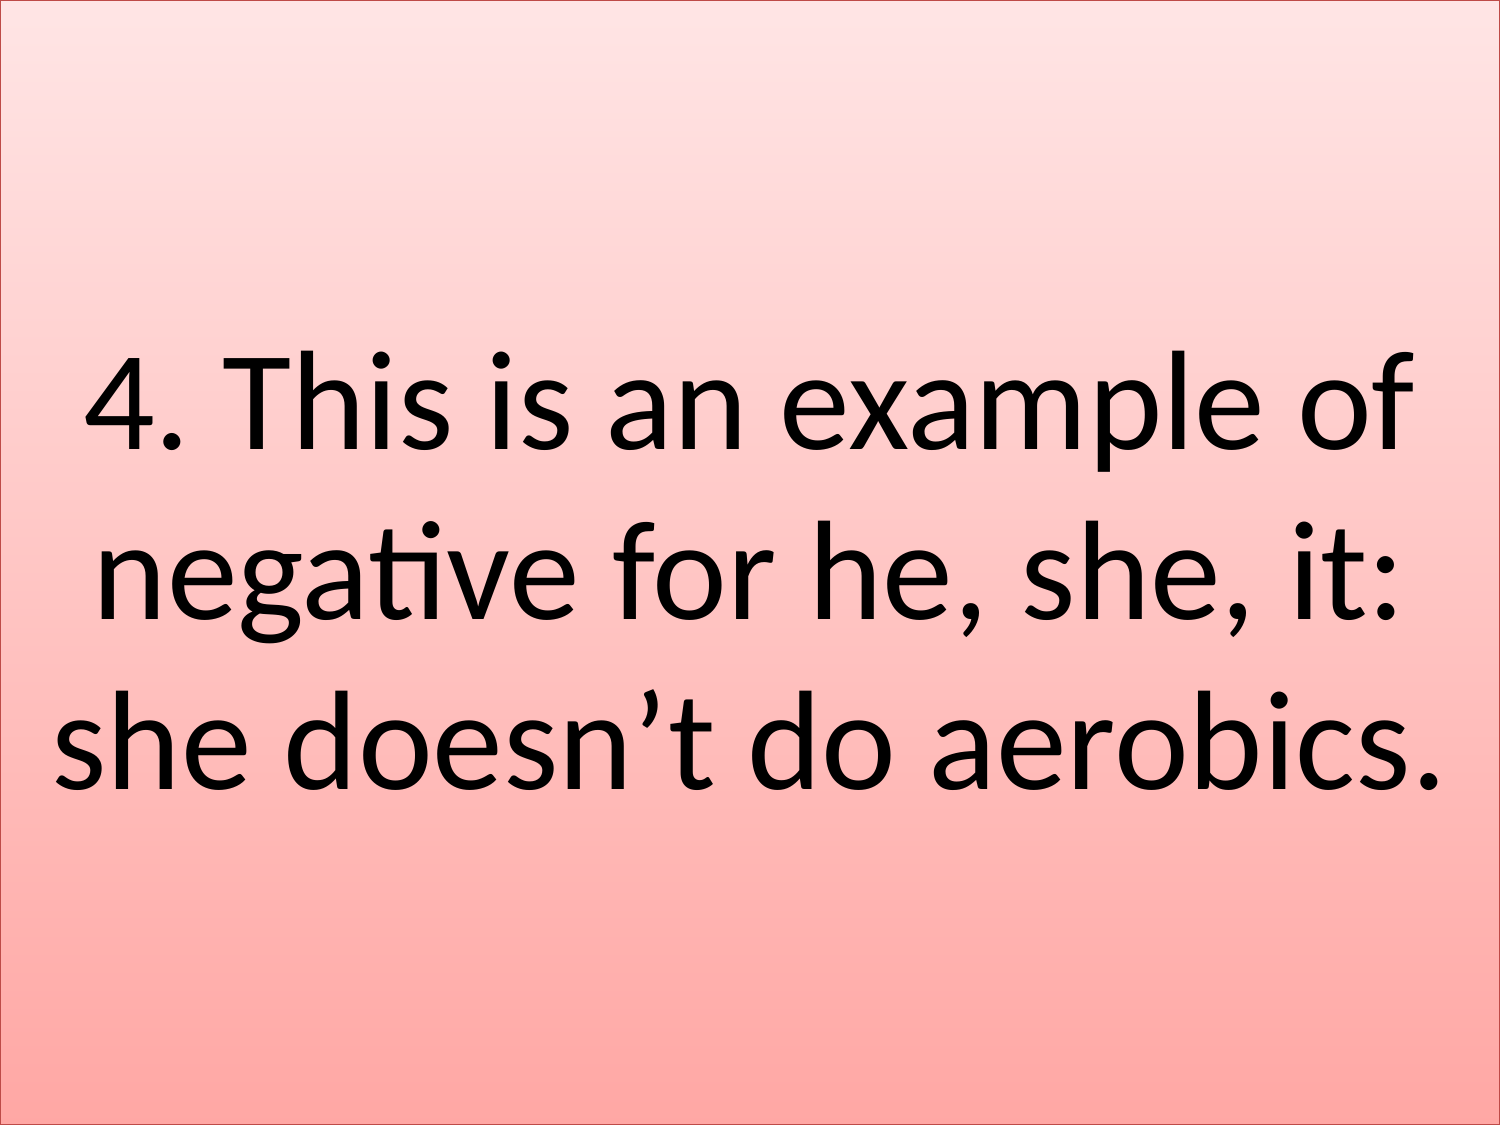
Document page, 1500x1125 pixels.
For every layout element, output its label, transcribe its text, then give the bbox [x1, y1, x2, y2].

title 4. This is an example of negative for he, she, it: she doesn’t do aerobics. [0, 0, 1500, 1125]
